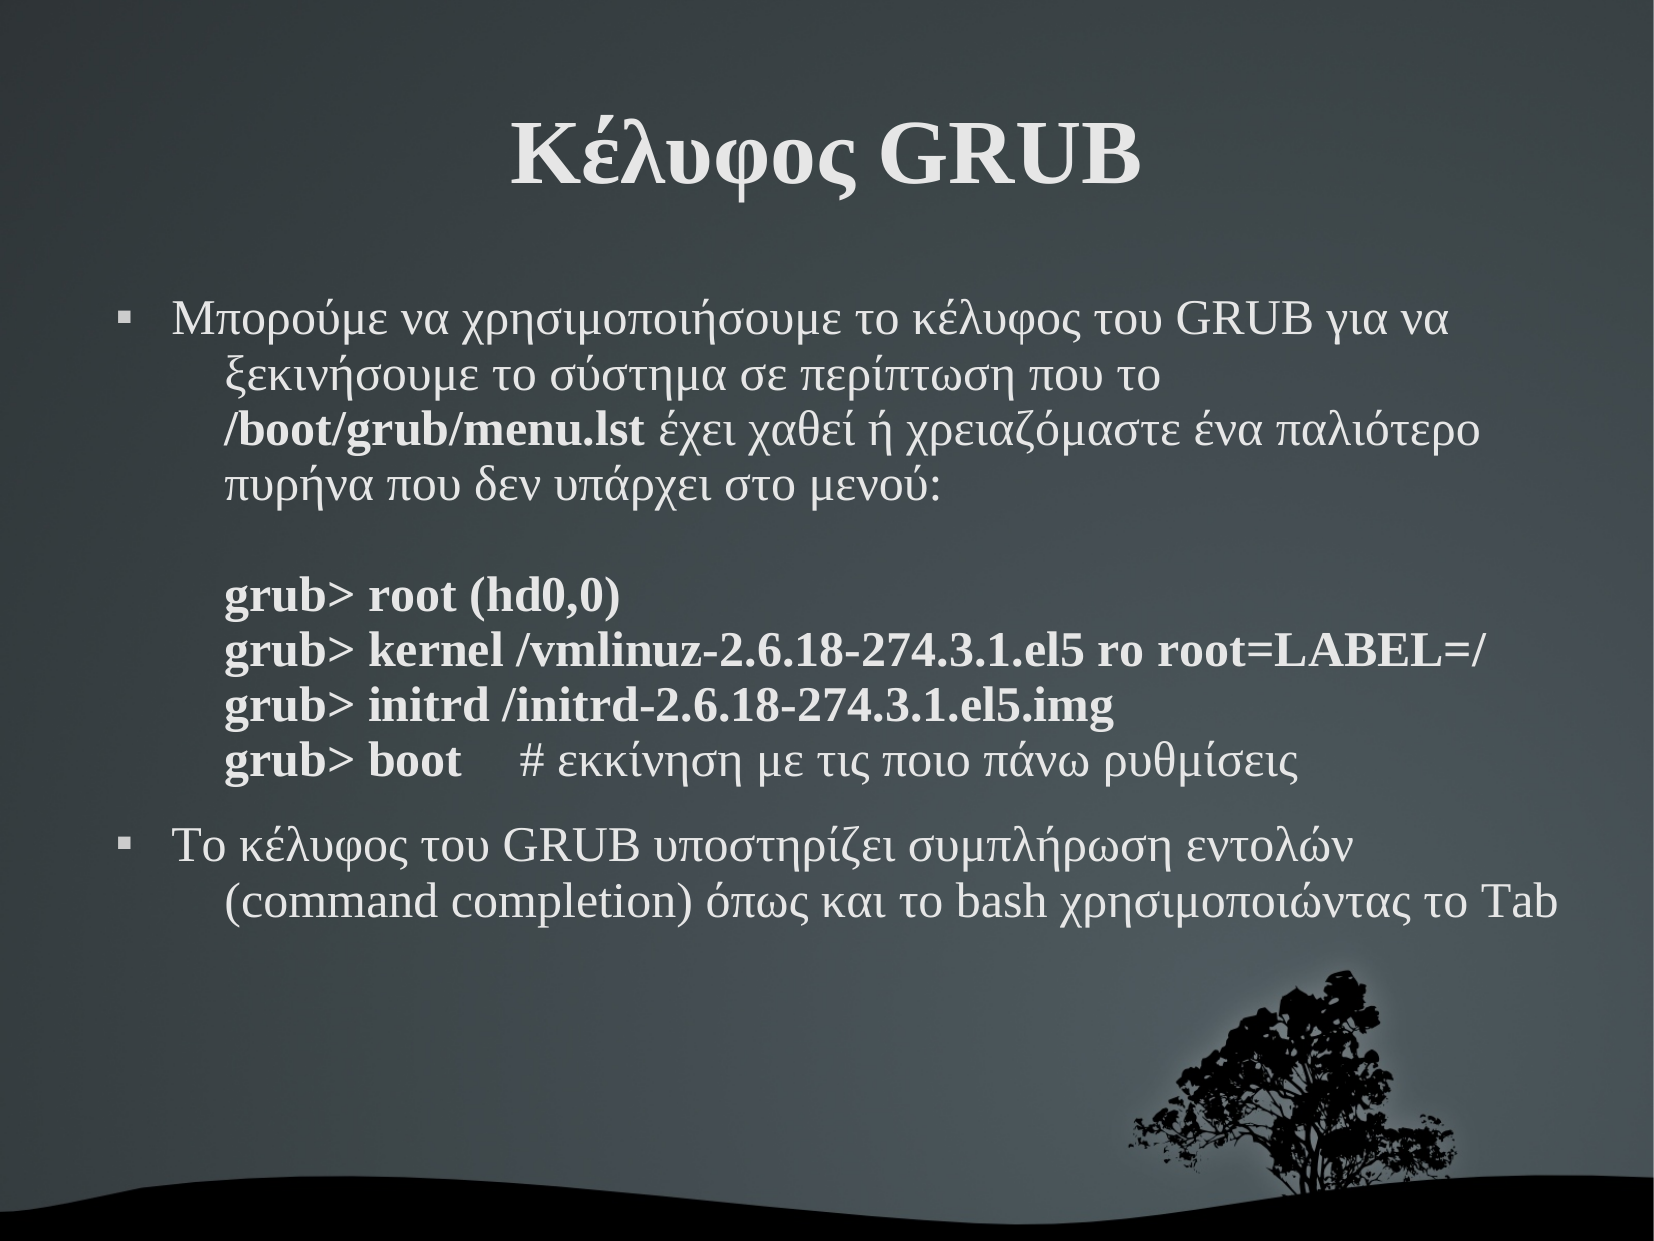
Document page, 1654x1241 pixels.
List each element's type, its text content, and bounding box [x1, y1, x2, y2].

title Κέλυφος GRUB [82, 49, 1571, 257]
picture [0, 0, 1654, 1241]
list Μπορούμε να χρησιμοποιήσουμε το κέλυφος του GRUB για να ξεκινήσουμε το σύστημα σε περίπτωση που το /boot/grub/menu.lst έχει χαθεί ή χρειαζόμαστε ένα παλιότερο πυρήνα που δεν υπάρχει στο μενού: grub> root (hd0,0) grub> kernel /vmlinuz-2.6.18-274.3.1.el5 ro root=LABEL=/ grub> initrd /initrd-2.6.18-274.3.1.el5.img grub> boot # εκκίνηση με τις ποιο πάνω ρυθμίσεις Το κέλυφος του GRUB υποστηρίζει συμπλήρωση εντολών (command completion) όπως και το bash χρησιμοποιώντας το Tab [82, 290, 1571, 1109]
